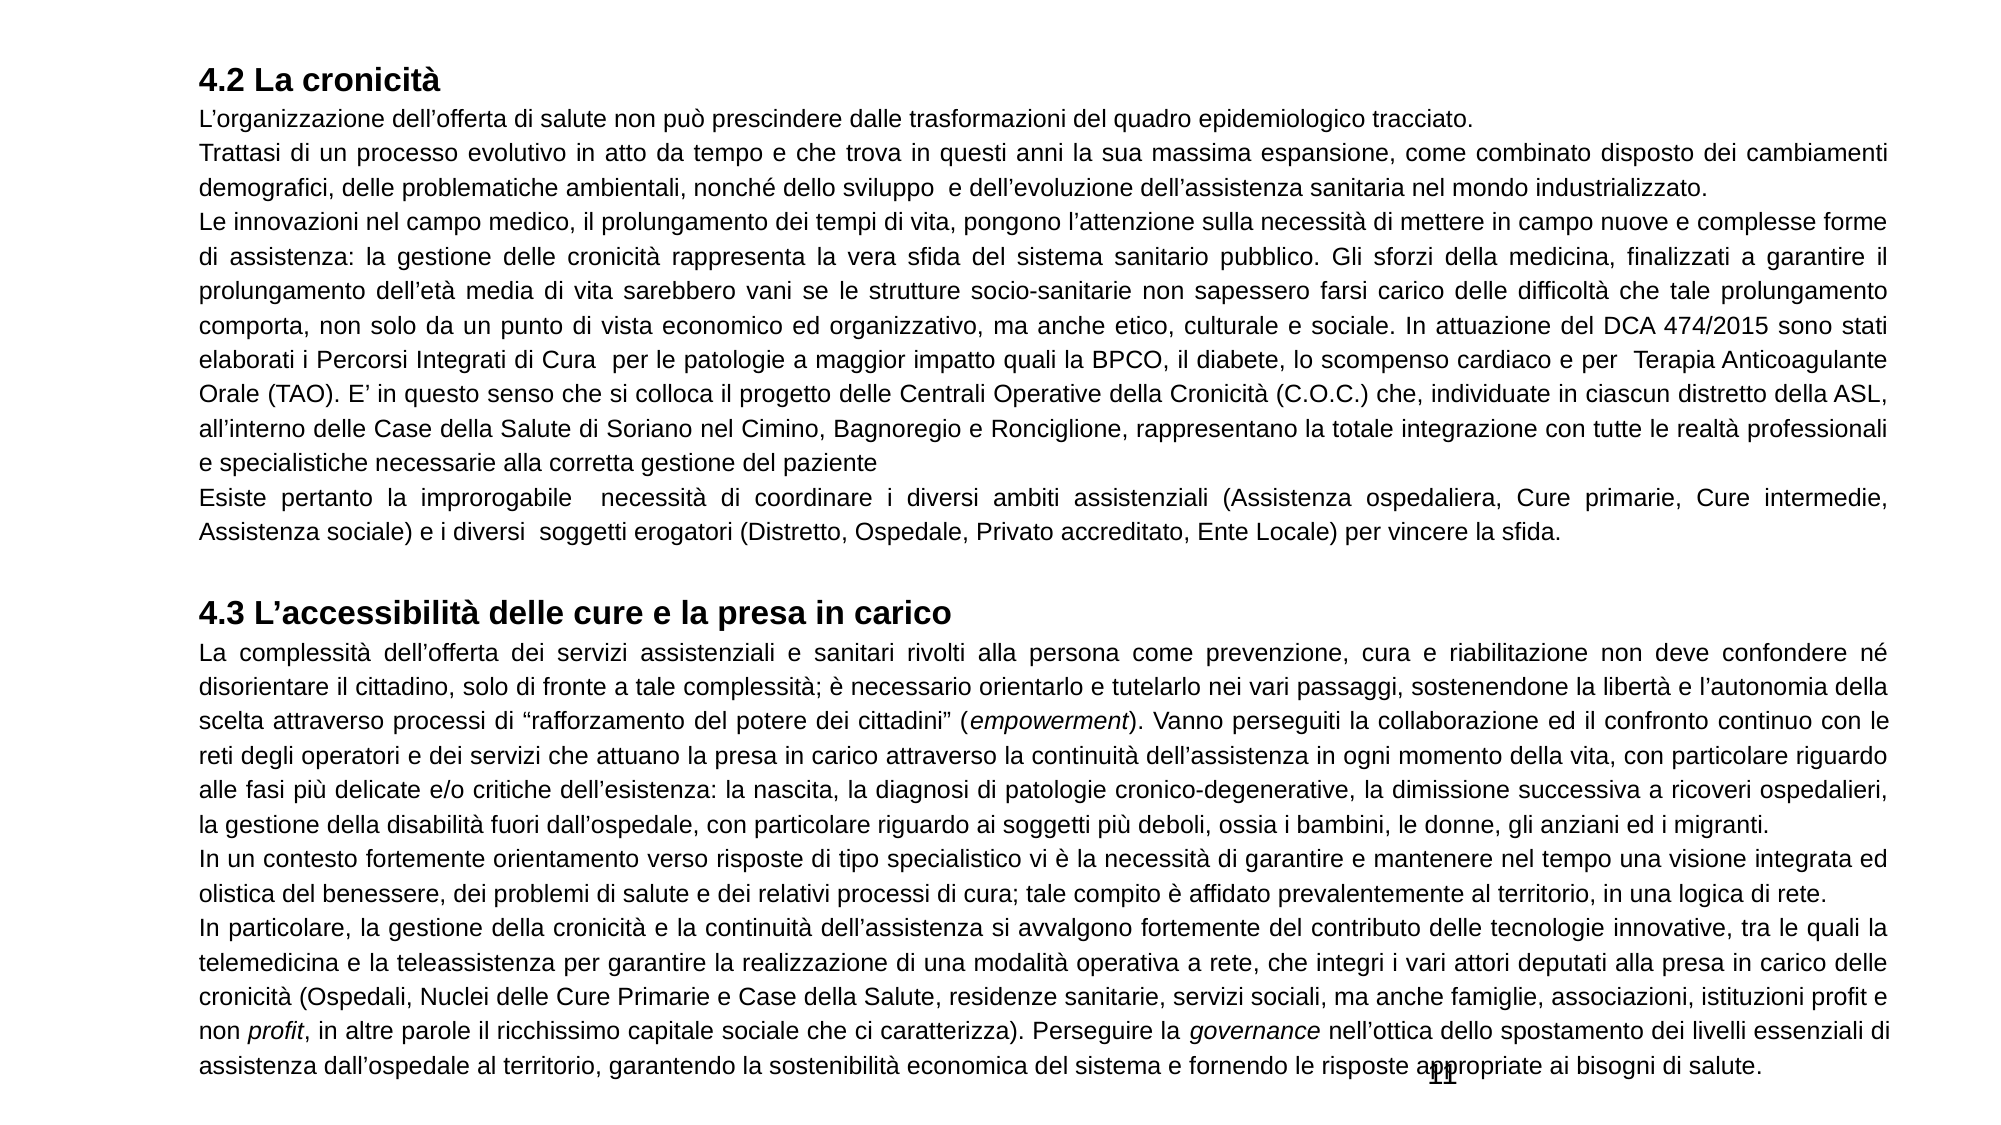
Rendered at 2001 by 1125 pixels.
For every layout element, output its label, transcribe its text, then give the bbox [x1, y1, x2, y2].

slide_number <numero> [1412, 1042, 1863, 1103]
text_box 4.2 La cronicità L’organizzazione dell’offerta di salute non può prescindere dalle trasformazioni del quadro epidemiologico tracciato. Trattasi di un processo evolutivo in atto da tempo e che trova in questi anni la sua massima espansione, come combinato disposto dei cambiamenti demografici, delle problematiche ambientali, nonché dello sviluppo e dell’evoluzione dell’assistenza sanitaria nel mondo industrializzato. Le innovazioni nel campo medico, il prolungamento dei tempi di vita, pongono l’attenzione sulla necessità di mettere in campo nuove e complesse forme di assistenza: la gestione delle cronicità rappresenta la vera sfida del sistema sanitario pubblico. Gli sforzi della medicina, finalizzati a garantire il prolungamento dell’età media di vita sarebbero vani se le strutture socio-sanitarie non sapessero farsi carico delle difficoltà che tale prolungamento comporta, non solo da un punto di vista economico ed organizzativo, ma anche etico, culturale e sociale. In attuazione del DCA 474/2015 sono stati elaborati i Percorsi Integrati di Cura per le patologie a maggior impatto quali la BPCO, il diabete, lo scompenso cardiaco e per Terapia Anticoagulante Orale (TAO). E’ in questo senso che si colloca il progetto delle Centrali Operative della Cronicità (C.O.C.) che, individuate in ciascun distretto della ASL, all’interno delle Case della Salute di Soriano nel Cimino, Bagnoregio e Ronciglione, rappresentano la totale integrazione con tutte le realtà professionali e specialistiche necessarie alla corretta gestione del paziente Esiste pertanto la improrogabile necessità di coordinare i diversi ambiti assistenziali (Assistenza ospedaliera, Cure primarie, Cure intermedie, Assistenza sociale) e i diversi soggetti erogatori (Distretto, Ospedale, Privato accreditato, Ente Locale) per vincere la sfida. 4.3 L’accessibilità delle cure e la presa in carico La complessità dell’offerta dei servizi assistenziali e sanitari rivolti alla persona come prevenzione, cura e riabilitazione non deve confondere né disorientare il cittadino, solo di fronte a tale complessità; è necessario orientarlo e tutelarlo nei vari passaggi, sostenendone la libertà e l’autonomia della scelta attraverso processi di “rafforzamento del potere dei cittadini” (empowerment). Vanno perseguiti la collaborazione ed il confronto continuo con le reti degli operatori e dei servizi che attuano la presa in carico attraverso la continuità dell’assistenza in ogni momento della vita, con particolare riguardo alle fasi più delicate e/o critiche dell’esistenza: la nascita, la diagnosi di patologie cronico-degenerative, la dimissione successiva a ricoveri ospedalieri, la gestione della disabilità fuori dall’ospedale, con particolare riguardo ai soggetti più deboli, ossia i bambini, le donne, gli anziani ed i migranti. In un contesto fortemente orientamento verso risposte di tipo specialistico vi è la necessità di garantire e mantenere nel tempo una visione integrata ed olistica del benessere, dei problemi di salute e dei relativi processi di cura; tale compito è affidato prevalentemente al territorio, in una logica di rete. In particolare, la gestione della cronicità e la continuità dell’assistenza si avvalgono fortemente del contributo delle tecnologie innovative, tra le quali la telemedicina e la teleassistenza per garantire la realizzazione di una modalità operativa a rete, che integri i vari attori deputati alla presa in carico delle cronicità (Ospedali, Nuclei delle Cure Primarie e Case della Salute, residenze sanitarie, servizi sociali, ma anche famiglie, associazioni, istituzioni profit e non profit, in altre parole il ricchissimo capitale sociale che ci caratterizza). Perseguire la governance nell’ottica dello spostamento dei livelli essenziali di assistenza dall’ospedale al territorio, garantendo la sostenibilità economica del sistema e fornendo le risposte appropriate ai bisogni di salute. [183, 50, 1907, 1106]
